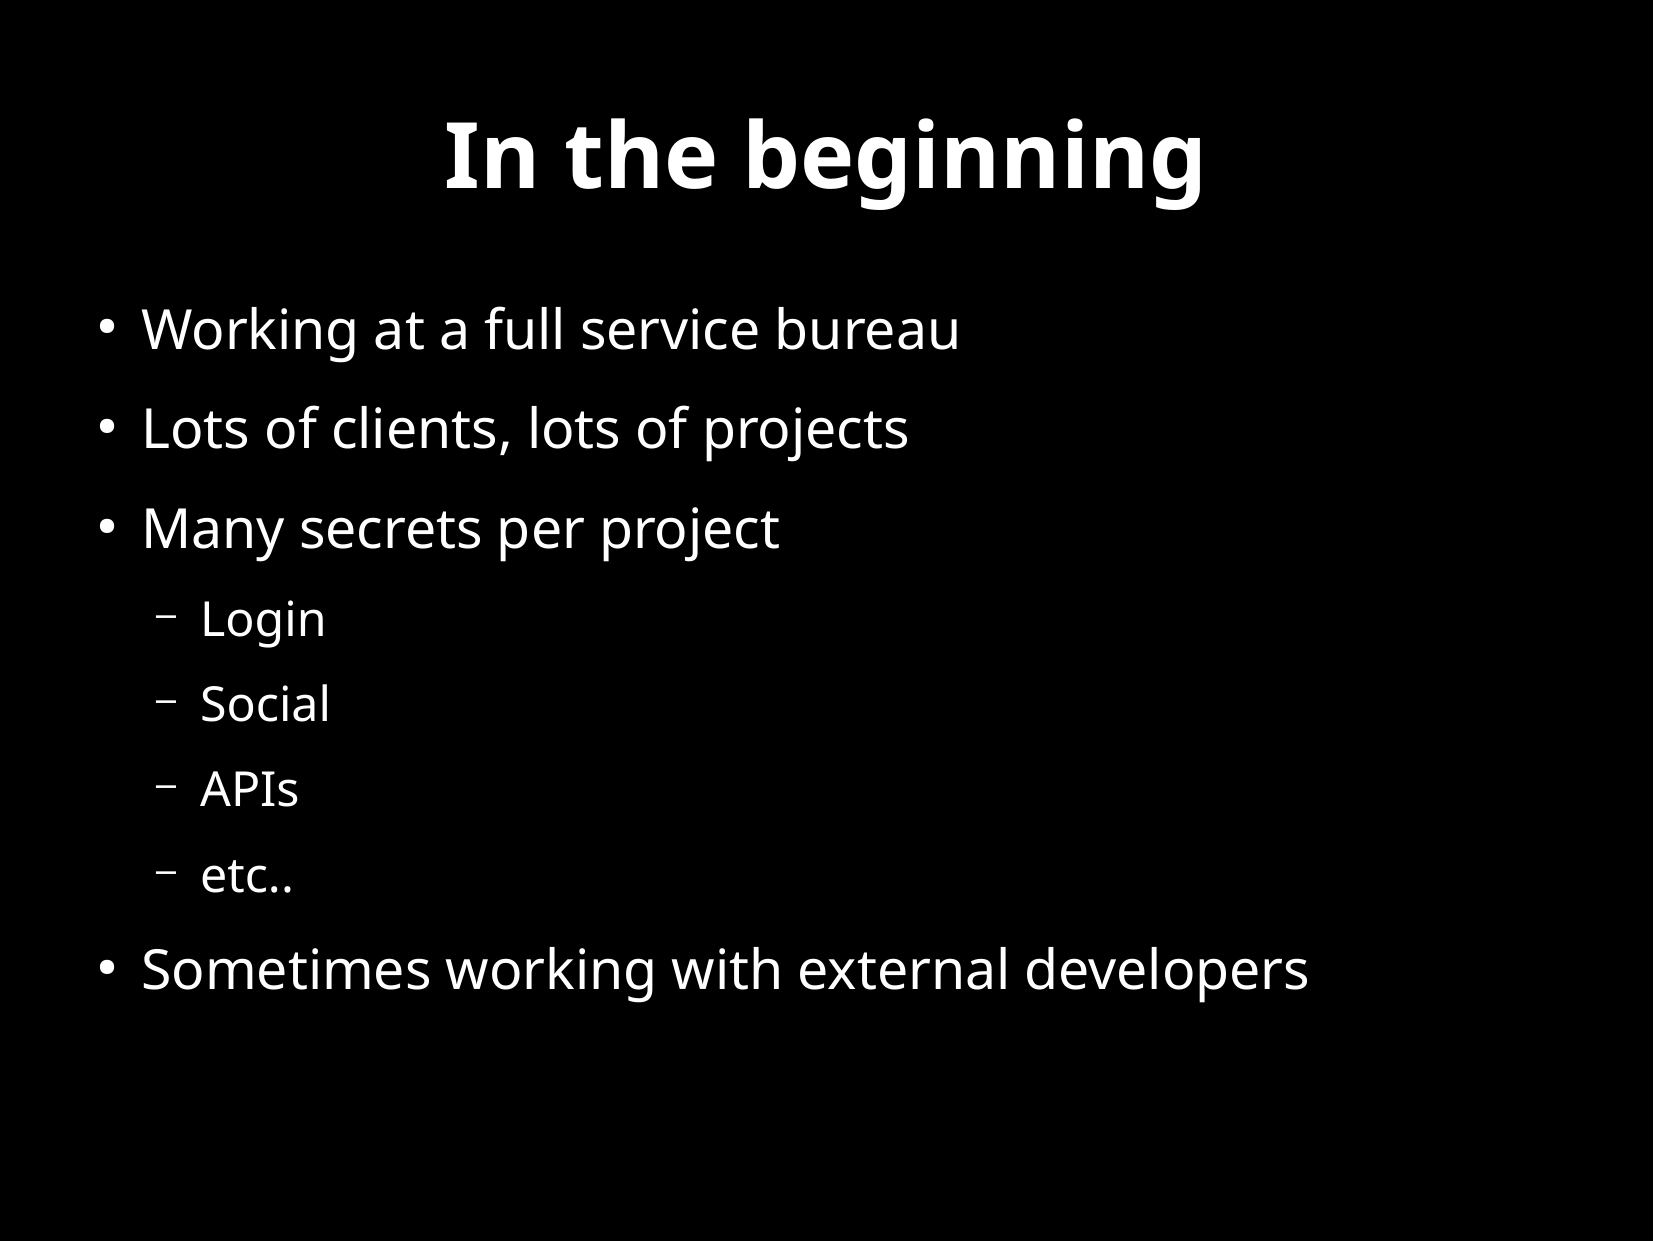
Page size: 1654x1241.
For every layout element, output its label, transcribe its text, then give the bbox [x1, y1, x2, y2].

title In the beginning [82, 49, 1571, 257]
list Working at a full service bureau Lots of clients, lots of projects Many secrets per project Login Social APIs etc.. Sometimes working with external developers [82, 290, 1571, 1010]
